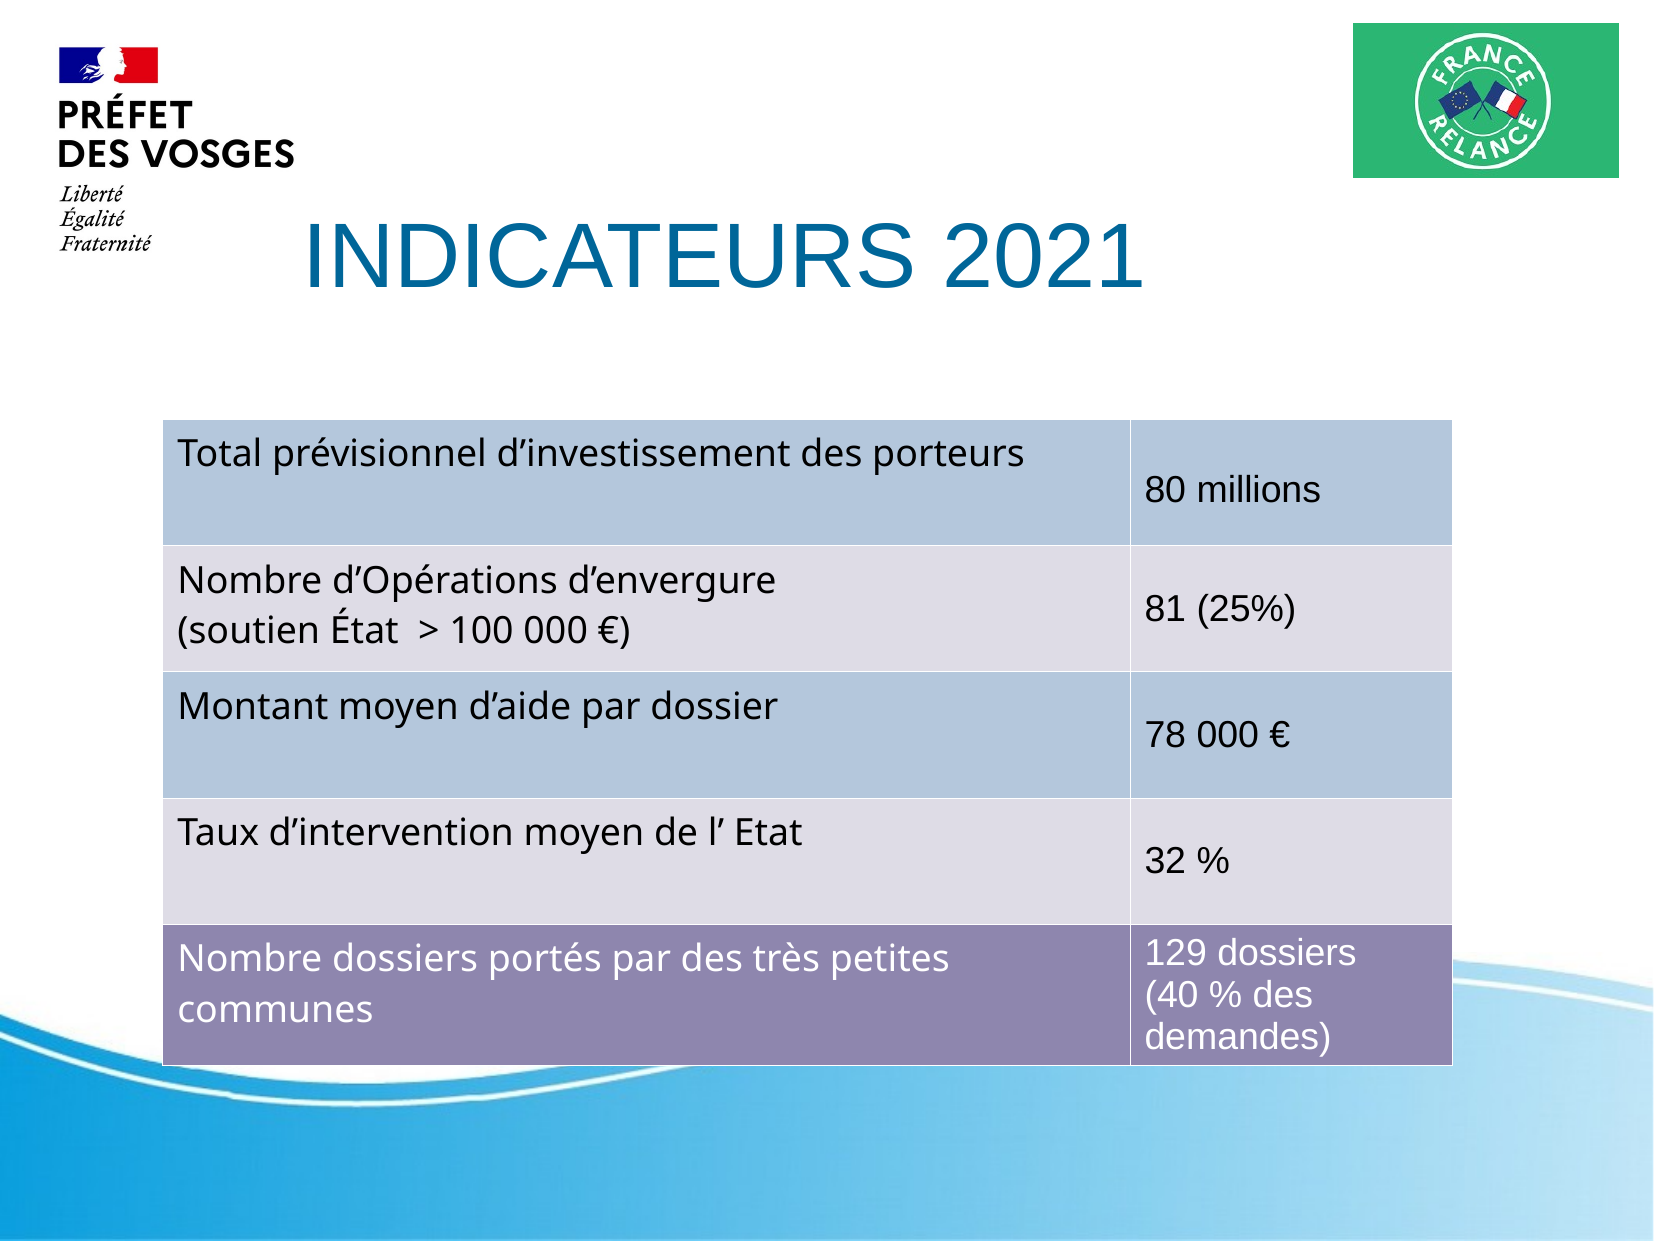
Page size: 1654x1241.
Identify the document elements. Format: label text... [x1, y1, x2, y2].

table_header Total prévisionnel d’investissement des porteurs [163, 420, 1130, 545]
table_cell Nombre d’Opérations d’envergure (soutien État > 100 000 €) [163, 546, 1130, 671]
picture [1489, 23, 1619, 178]
table_cell 78 000 € [1131, 672, 1452, 798]
table_cell Nombre dossiers portés par des très petites communes [163, 925, 1130, 1065]
title INDICATEURS 2021 [0, 0, 1489, 411]
table_cell 32 % [1131, 799, 1452, 924]
table_cell Taux d’intervention moyen de l’ Etat [163, 799, 1130, 924]
table_cell 129 dossiers (40 % des demandes) [1131, 925, 1452, 1065]
table_cell 81 (25%) [1131, 546, 1452, 671]
picture [0, 952, 1654, 1241]
table_header 80 millions [1131, 420, 1452, 545]
table_cell Montant moyen d’aide par dossier [163, 672, 1130, 798]
